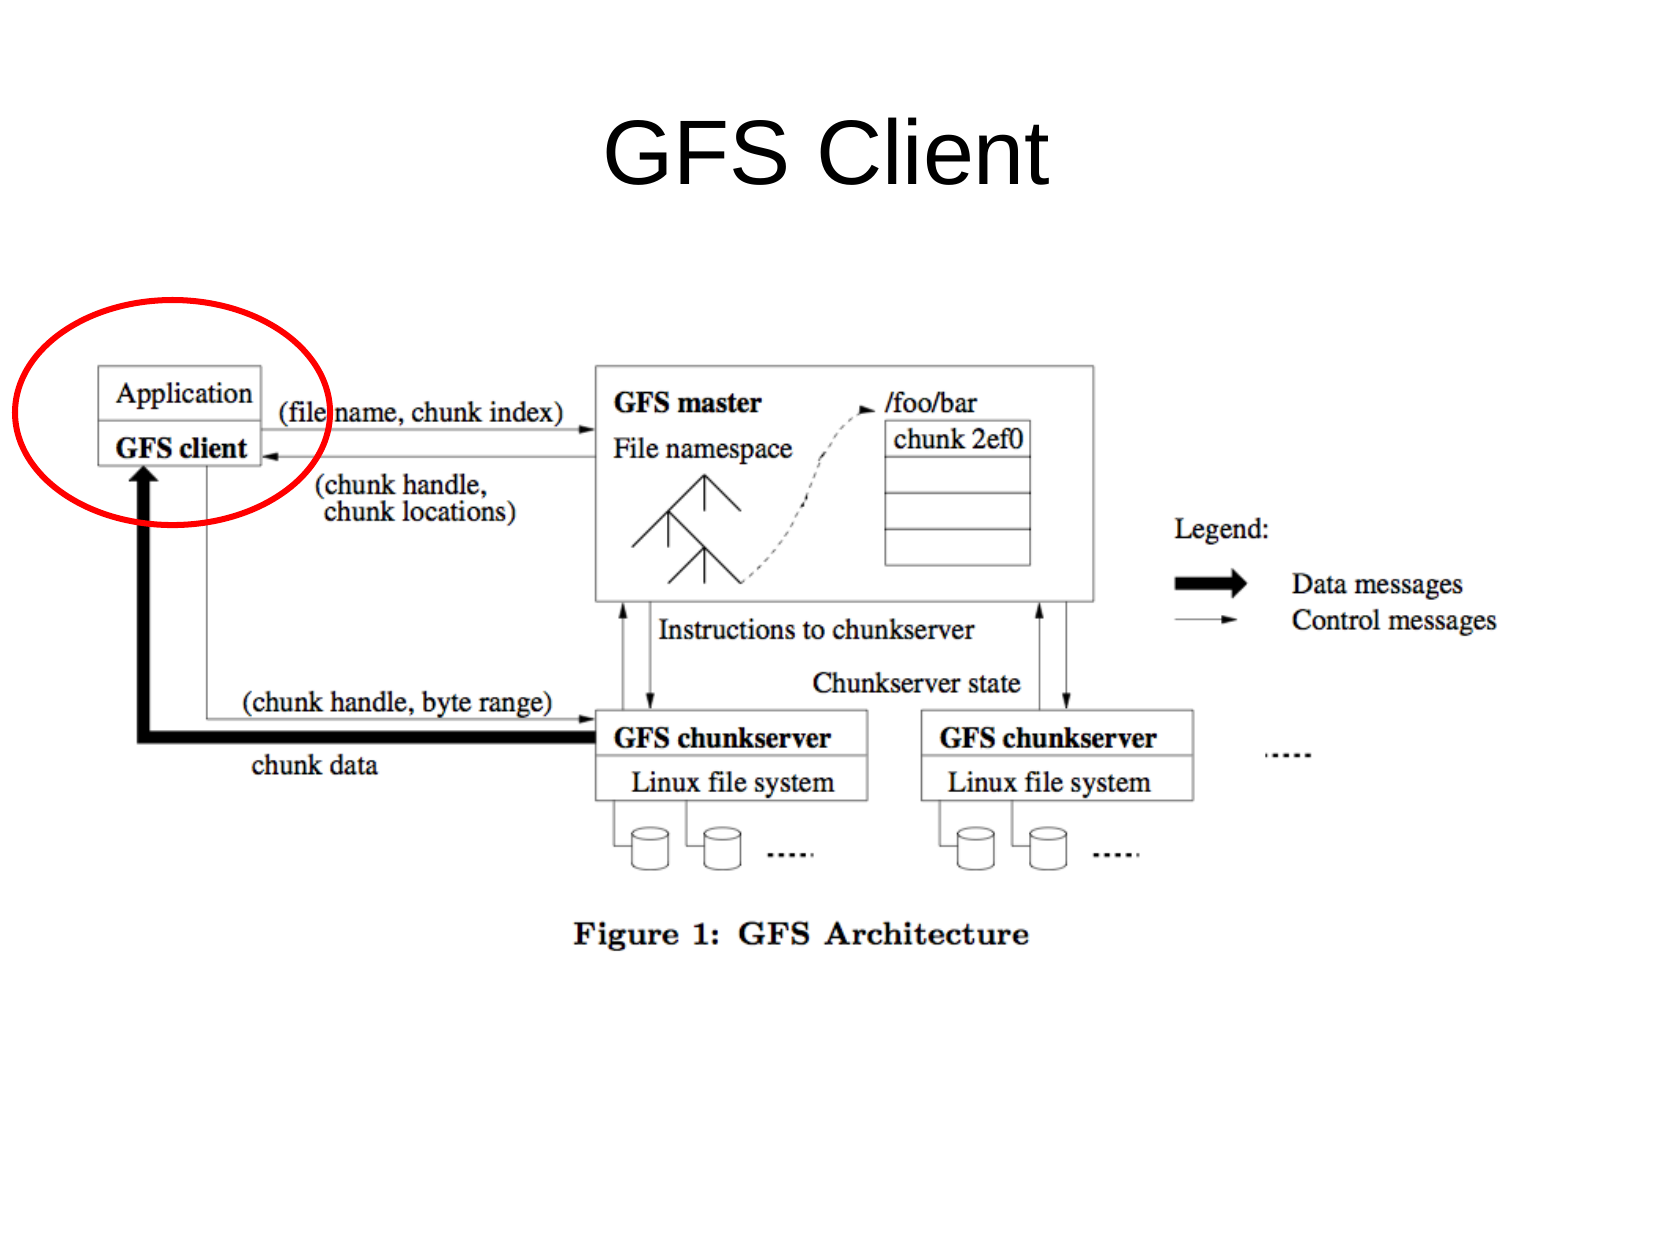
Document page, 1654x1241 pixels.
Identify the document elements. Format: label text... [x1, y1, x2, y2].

title GFS Client [82, 49, 1571, 257]
picture [82, 318, 1538, 981]
picture [82, 318, 327, 522]
